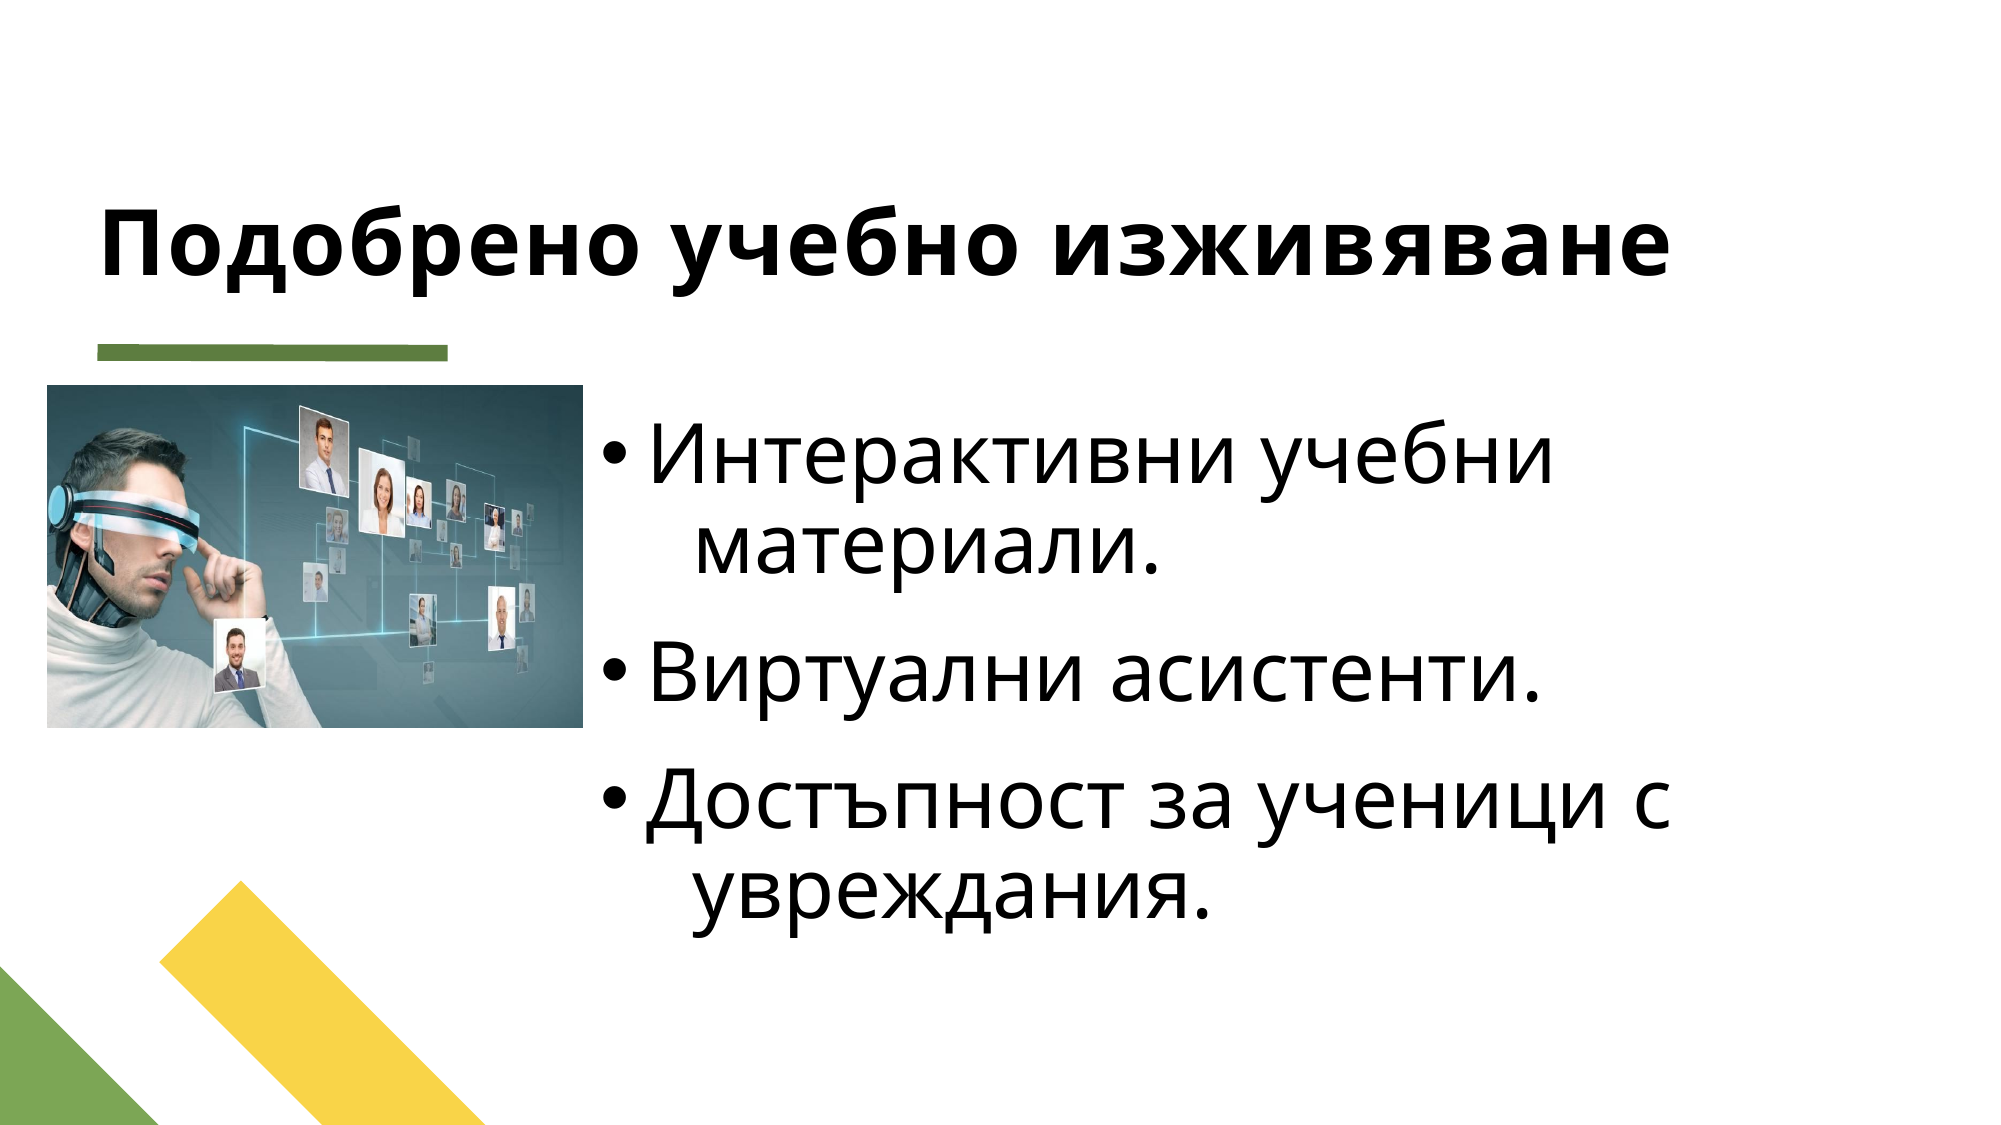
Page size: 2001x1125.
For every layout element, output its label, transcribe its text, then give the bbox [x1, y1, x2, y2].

picture [47, 386, 583, 728]
title Подобрено учебно изживяване [97, 16, 1882, 293]
list Интерактивни учебни материали. Виртуални асистенти. Достъпност за ученици с увреждания. [600, 374, 1882, 982]
